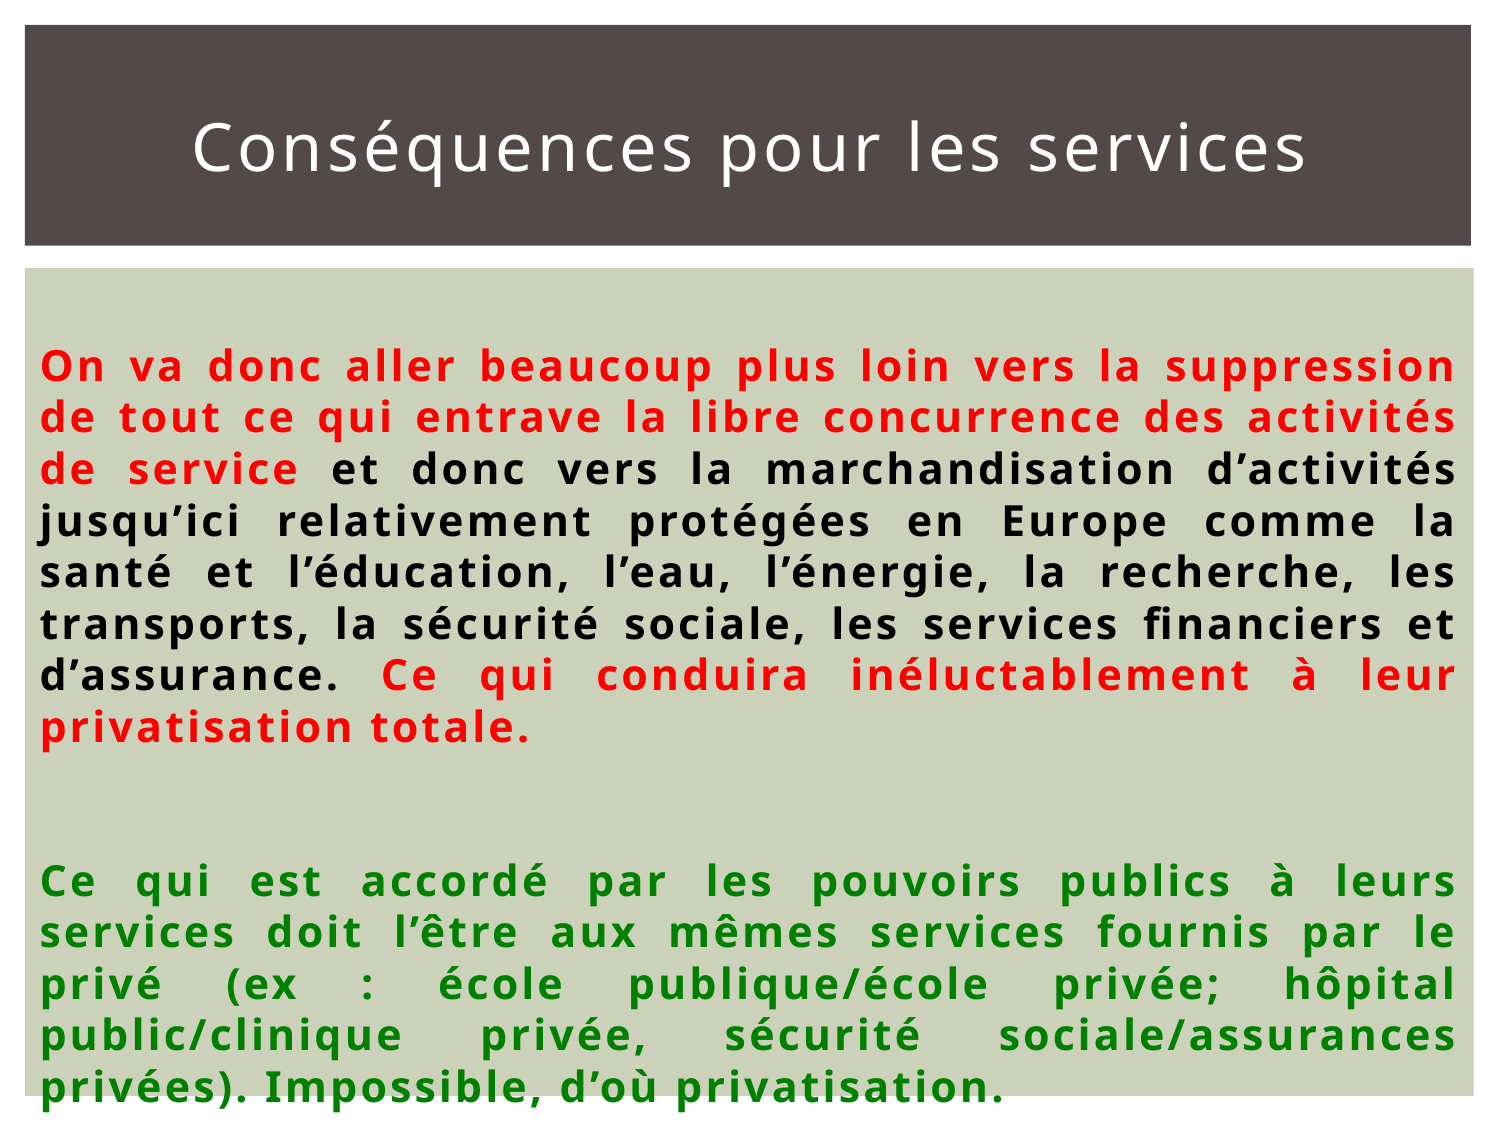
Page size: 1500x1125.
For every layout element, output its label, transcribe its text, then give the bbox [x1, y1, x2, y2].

list On va donc aller beaucoup plus loin vers la suppression de tout ce qui entrave la libre concurrence des activités de service et donc vers la marchandisation d’activités jusqu’ici relativement protégées en Europe comme la santé et l’éducation, l’eau, l’énergie, la recherche, les transports, la sécurité sociale, les services financiers et d’assurance. Ce qui conduira inéluctablement à leur privatisation totale. Ce qui est accordé par les pouvoirs publics à leurs services doit l’être aux mêmes services fournis par le privé (ex : école publique/école privée; hôpital public/clinique privée, sécurité sociale/assurances privées). Impossible, d’où privatisation. [24, 262, 1475, 1125]
title Conséquences pour les services [62, 58, 1438, 232]
